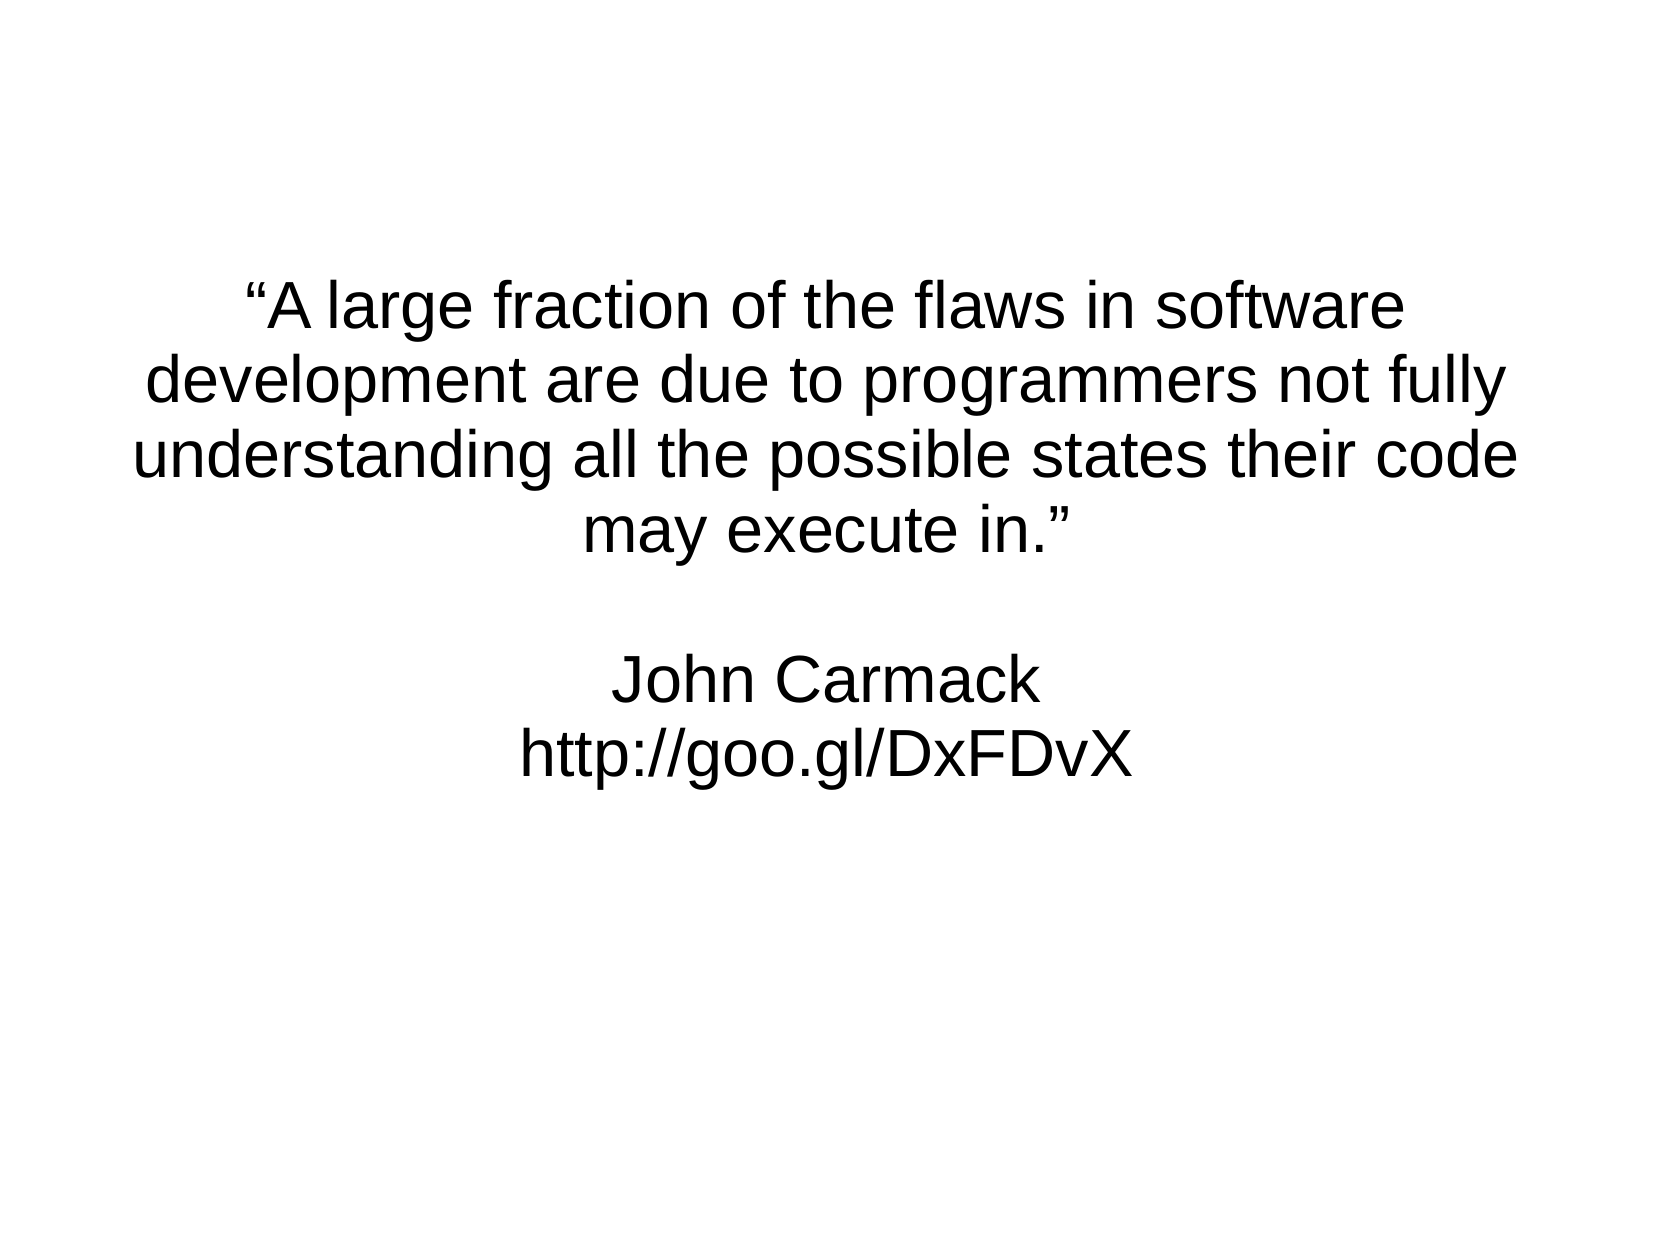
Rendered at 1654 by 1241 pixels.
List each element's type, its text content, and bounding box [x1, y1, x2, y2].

subtitle “A large fraction of the flaws in software development are due to programmers not fully understanding all the possible states their code may execute in.” John Carmack http://goo.gl/DxFDvX [82, 49, 1571, 1010]
